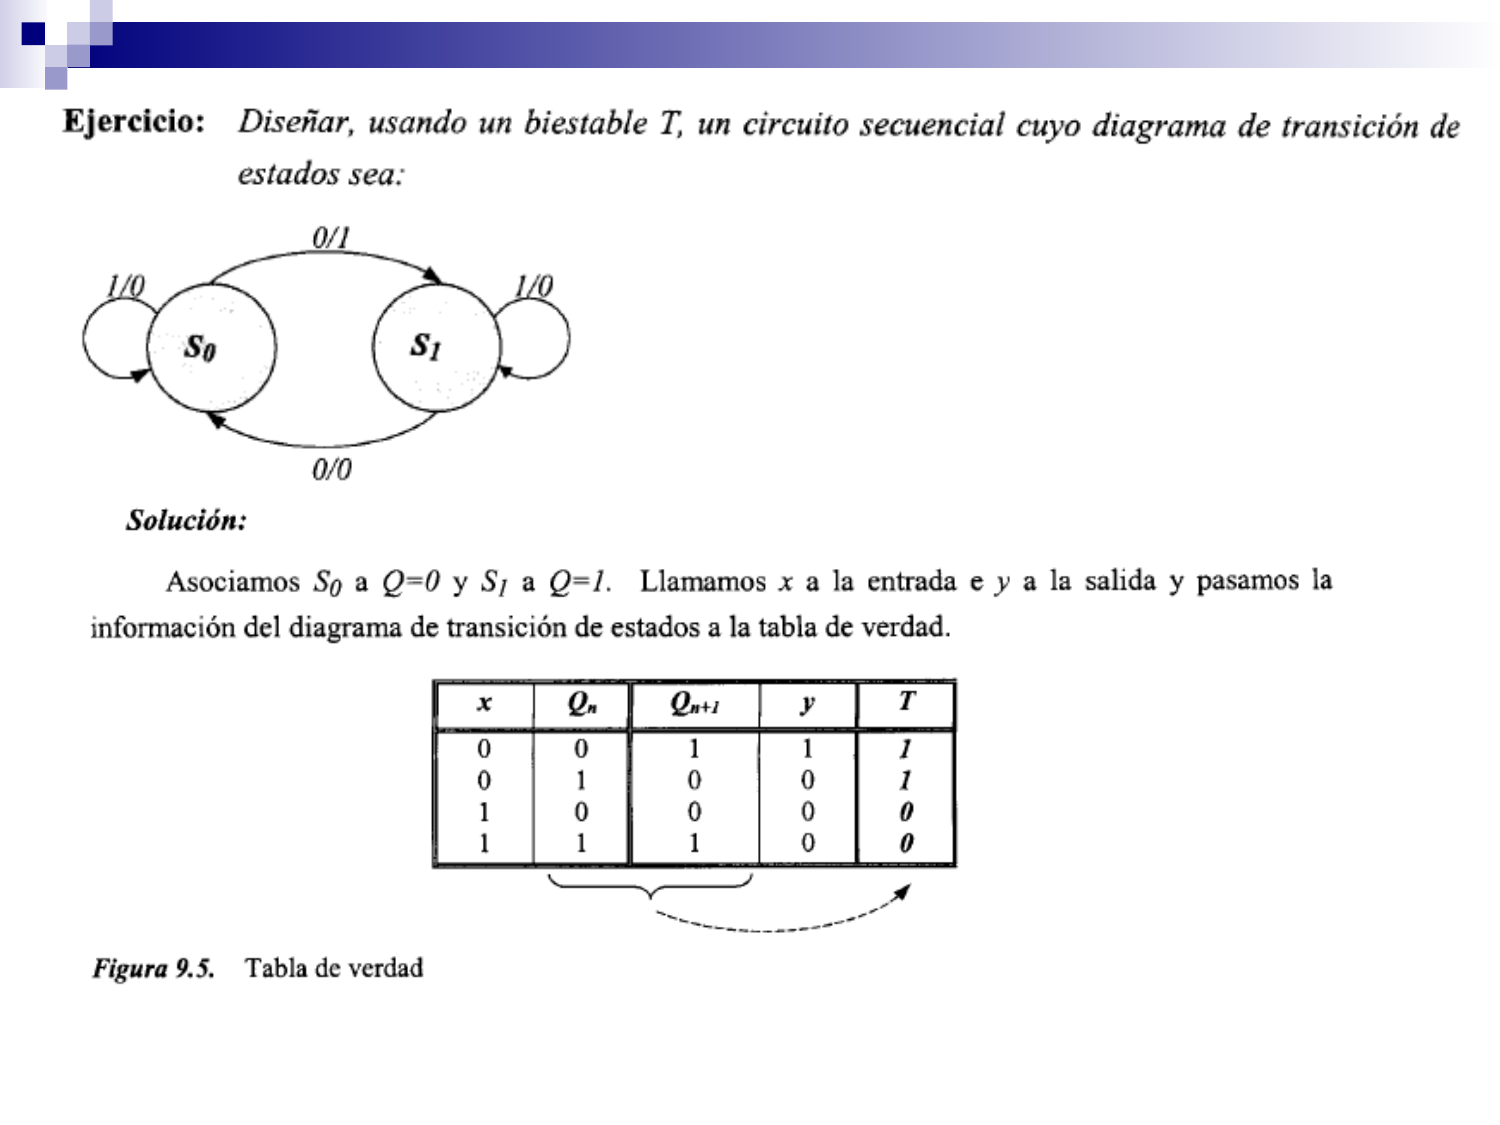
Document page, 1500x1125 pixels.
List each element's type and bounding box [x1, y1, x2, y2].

picture [41, 208, 1346, 1002]
picture [53, 90, 1470, 204]
